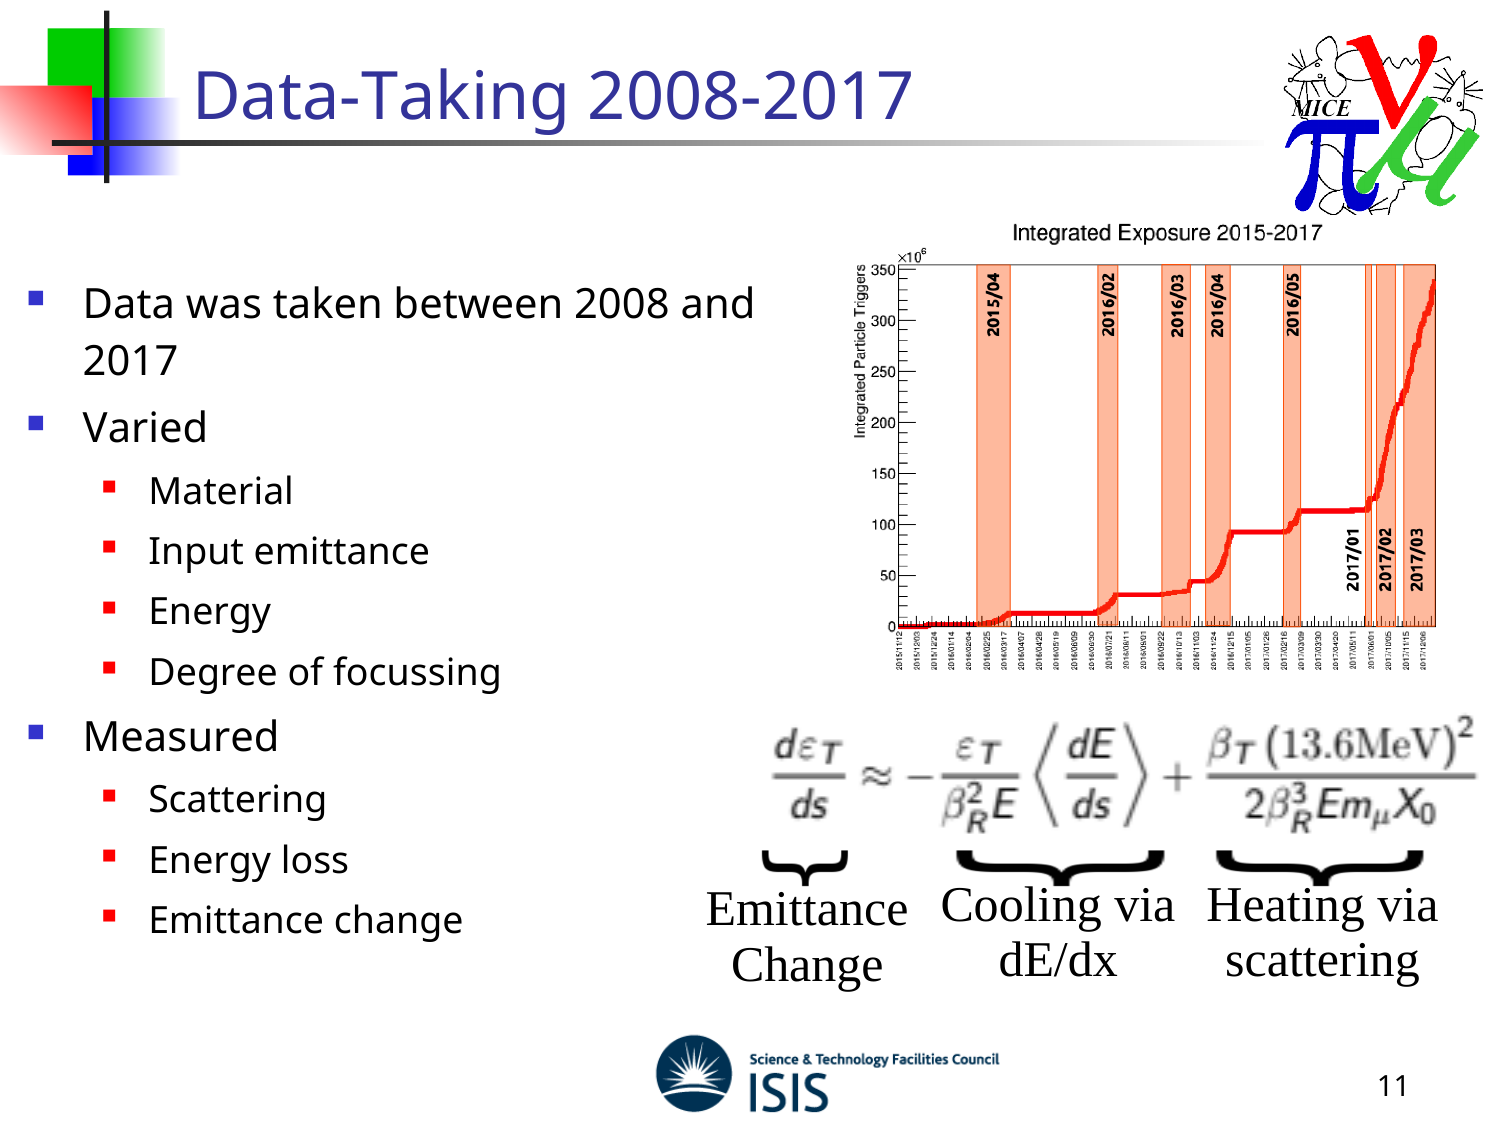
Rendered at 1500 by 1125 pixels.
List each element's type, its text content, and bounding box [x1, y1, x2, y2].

text_box Heating via scattering [1191, 869, 1454, 997]
text_box Emittance Change [690, 874, 924, 1002]
list Data was taken between 2008 and 2017 Varied Material Input emittance Energy Degree of focussing Measured Scattering Energy loss Emittance change [11, 265, 857, 885]
picture [746, 708, 1480, 898]
title Data-Taking 2008-2017 [191, 0, 1471, 188]
picture [846, 5, 1500, 680]
text_box Cooling via dE/dx [925, 898, 1191, 997]
picture [640, 1021, 1167, 1125]
